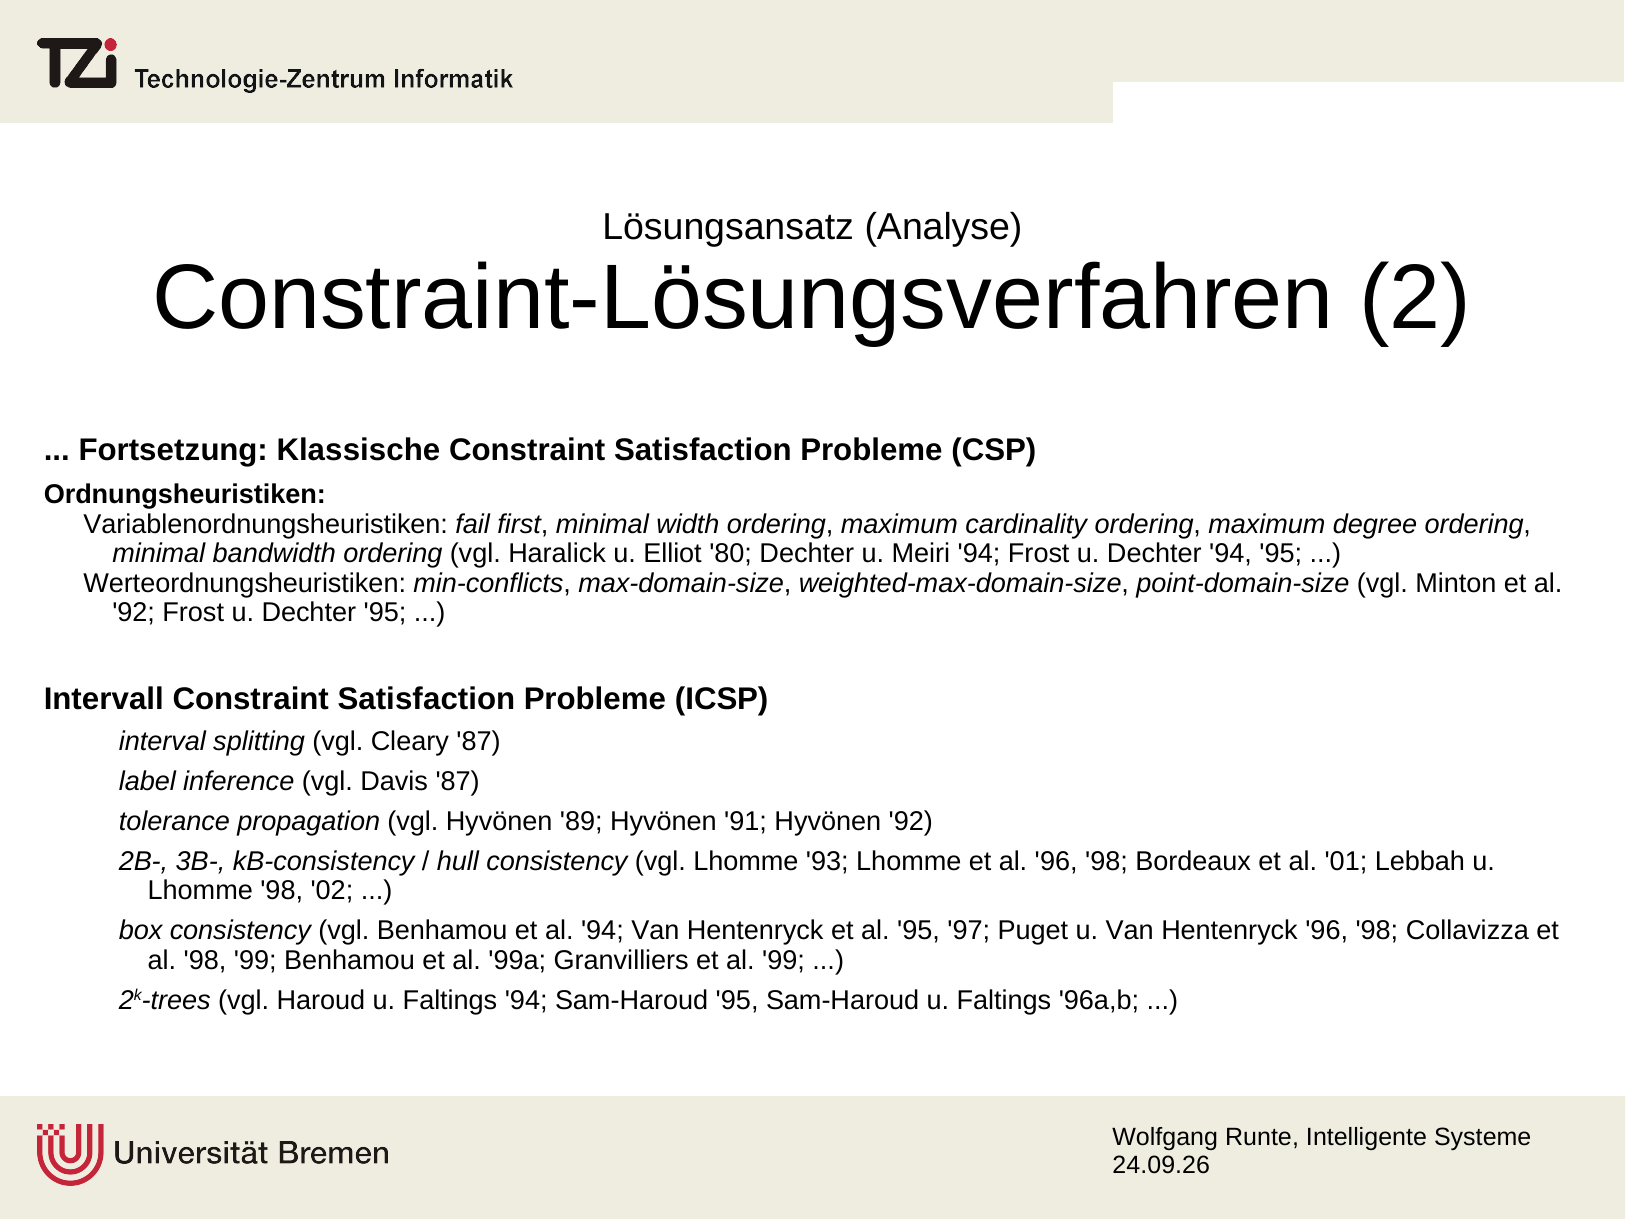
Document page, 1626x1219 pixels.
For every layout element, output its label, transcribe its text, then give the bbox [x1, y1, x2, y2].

title Lösungsansatz (Analyse) Constraint-Lösungsverfahren (2) [112, 162, 1513, 393]
picture [37, 38, 513, 93]
picture [37, 1124, 388, 1186]
list ... Fortsetzung: Klassische Constraint Satisfaction Probleme (CSP) Ordnungsheuristiken: Variablenordnungsheuristiken: fail first, minimal width ordering, maximum cardinality ordering, maximum degree ordering, minimal bandwidth ordering (vgl. Haralick u. Elliot '80; Dechter u. Meiri '94; Frost u. Dechter '94, '95; ...) Werteordnungsheuristiken: min-conflicts, max-domain-size, weighted-max-domain-size, point-domain-size (vgl. Minton et al. '92; Frost u. Dechter '95; ...) Intervall Constraint Satisfaction Probleme (ICSP) interval splitting (vgl. Cleary '87) label inference (vgl. Davis '87) tolerance propagation (vgl. Hyvönen '89; Hyvönen '91; Hyvönen '92) 2B-, 3B-, kB-consistency / hull consistency (vgl. Lhomme '93; Lhomme et al. '96, '98; Bordeaux et al. '01; Lebbah u. Lhomme '98, '02; ...) box consistency (vgl. Benhamou et al. '94; Van Hentenryck et al. '95, '97; Puget u. Van Hentenryck '96, '98; Collavizza et al. '98, '99; Benhamou et al. '99a; Granvilliers et al. '99; ...) 2k-trees (vgl. Haroud u. Faltings '94; Sam-Haroud '95, Sam-Haroud u. Faltings '96a,b; ...) [43, 433, 1592, 1070]
